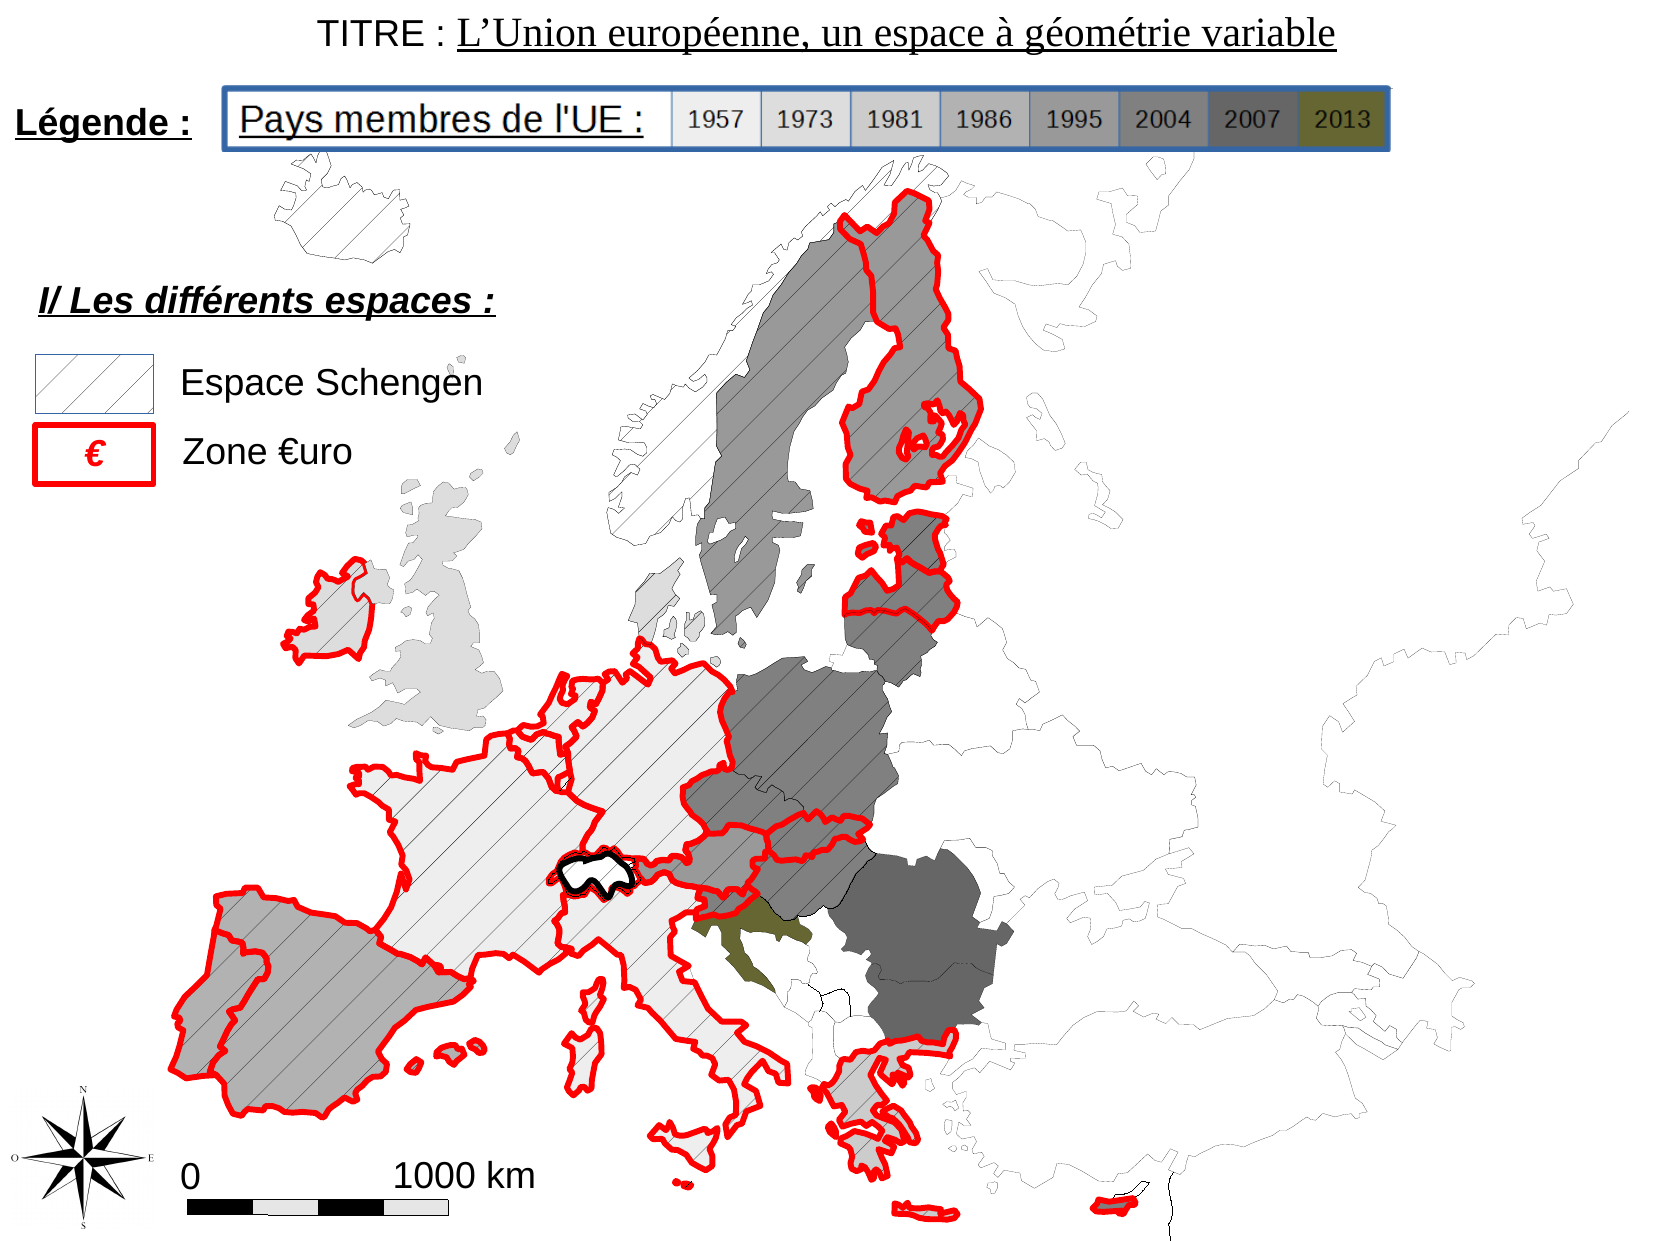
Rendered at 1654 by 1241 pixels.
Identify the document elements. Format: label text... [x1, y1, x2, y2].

text_box [809, 1087, 821, 1101]
text_box [942, 1099, 959, 1111]
text_box [683, 1183, 692, 1188]
text_box [961, 1144, 968, 1151]
text_box [857, 542, 877, 558]
text_box [468, 1039, 485, 1053]
picture [11, 1086, 154, 1229]
text_box [710, 656, 721, 668]
text_box Légende : [0, 94, 237, 206]
text_box I/ Les différents espaces : [23, 271, 526, 329]
text_box [944, 1119, 953, 1135]
text_box [563, 1027, 602, 1096]
text_box [187, 1199, 449, 1216]
text_box [35, 354, 154, 414]
text_box [796, 564, 815, 594]
text_box [649, 1121, 718, 1171]
text_box [170, 70, 1643, 1189]
text_box [859, 521, 873, 533]
text_box [504, 431, 520, 455]
text_box 1000 km [377, 1147, 556, 1205]
picture [221, 85, 1391, 152]
text_box [894, 1202, 958, 1220]
text_box 0 [165, 1147, 213, 1205]
text_box [925, 1078, 935, 1092]
text_box [677, 643, 689, 658]
text_box [436, 1044, 465, 1065]
text_box € [58, 425, 130, 488]
text_box [662, 616, 678, 640]
text_box [400, 501, 413, 515]
text_box Espace Schengen [165, 354, 520, 412]
text_box Zone €uro [167, 423, 368, 481]
text_box [737, 637, 747, 649]
text_box [827, 1123, 836, 1138]
text_box TITRE : L’Union européenne, un espace à géométrie variable [88, 2, 1565, 65]
text_box [948, 1145, 957, 1152]
text_box [400, 606, 412, 617]
text_box [1092, 1198, 1136, 1215]
text_box [581, 979, 604, 1024]
text_box [469, 468, 484, 481]
text_box [432, 727, 444, 735]
text_box [684, 610, 705, 642]
text_box [348, 481, 504, 731]
text_box [1145, 156, 1166, 180]
text_box [283, 558, 394, 664]
text_box [274, 152, 411, 264]
text_box [406, 1059, 422, 1073]
text_box [401, 479, 421, 494]
text_box [986, 1181, 998, 1194]
